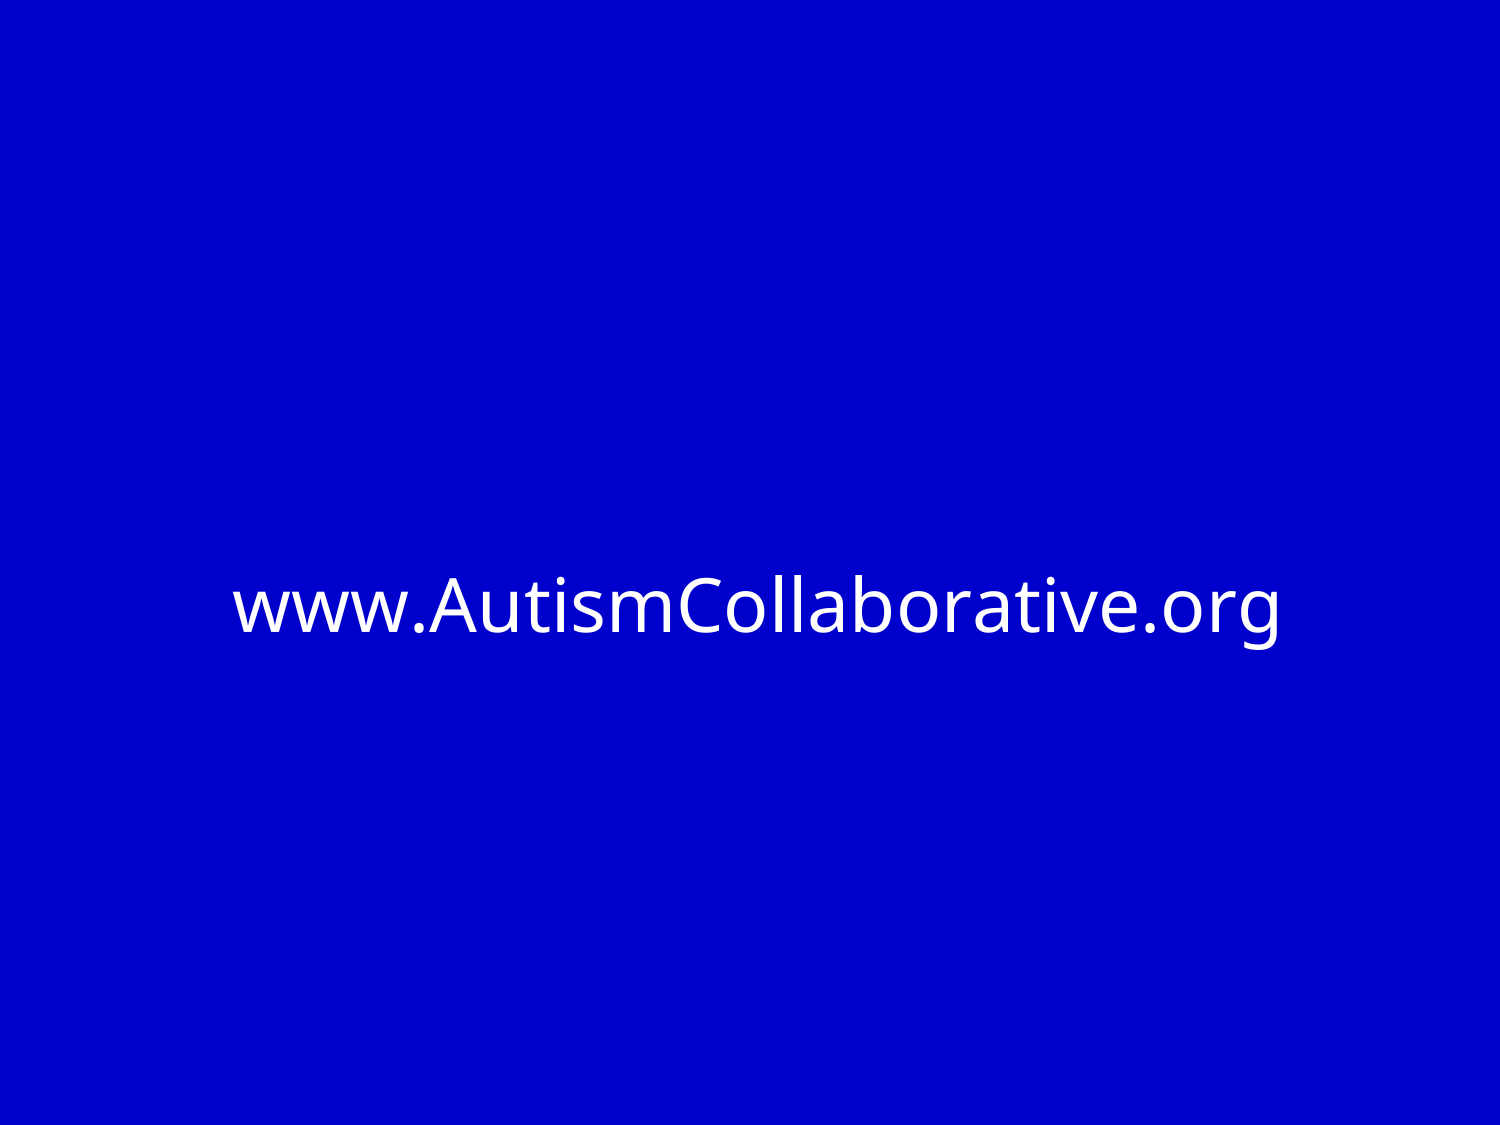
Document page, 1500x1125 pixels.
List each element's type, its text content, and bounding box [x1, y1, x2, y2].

title www.AutismCollaborative.org [52, 348, 1464, 808]
